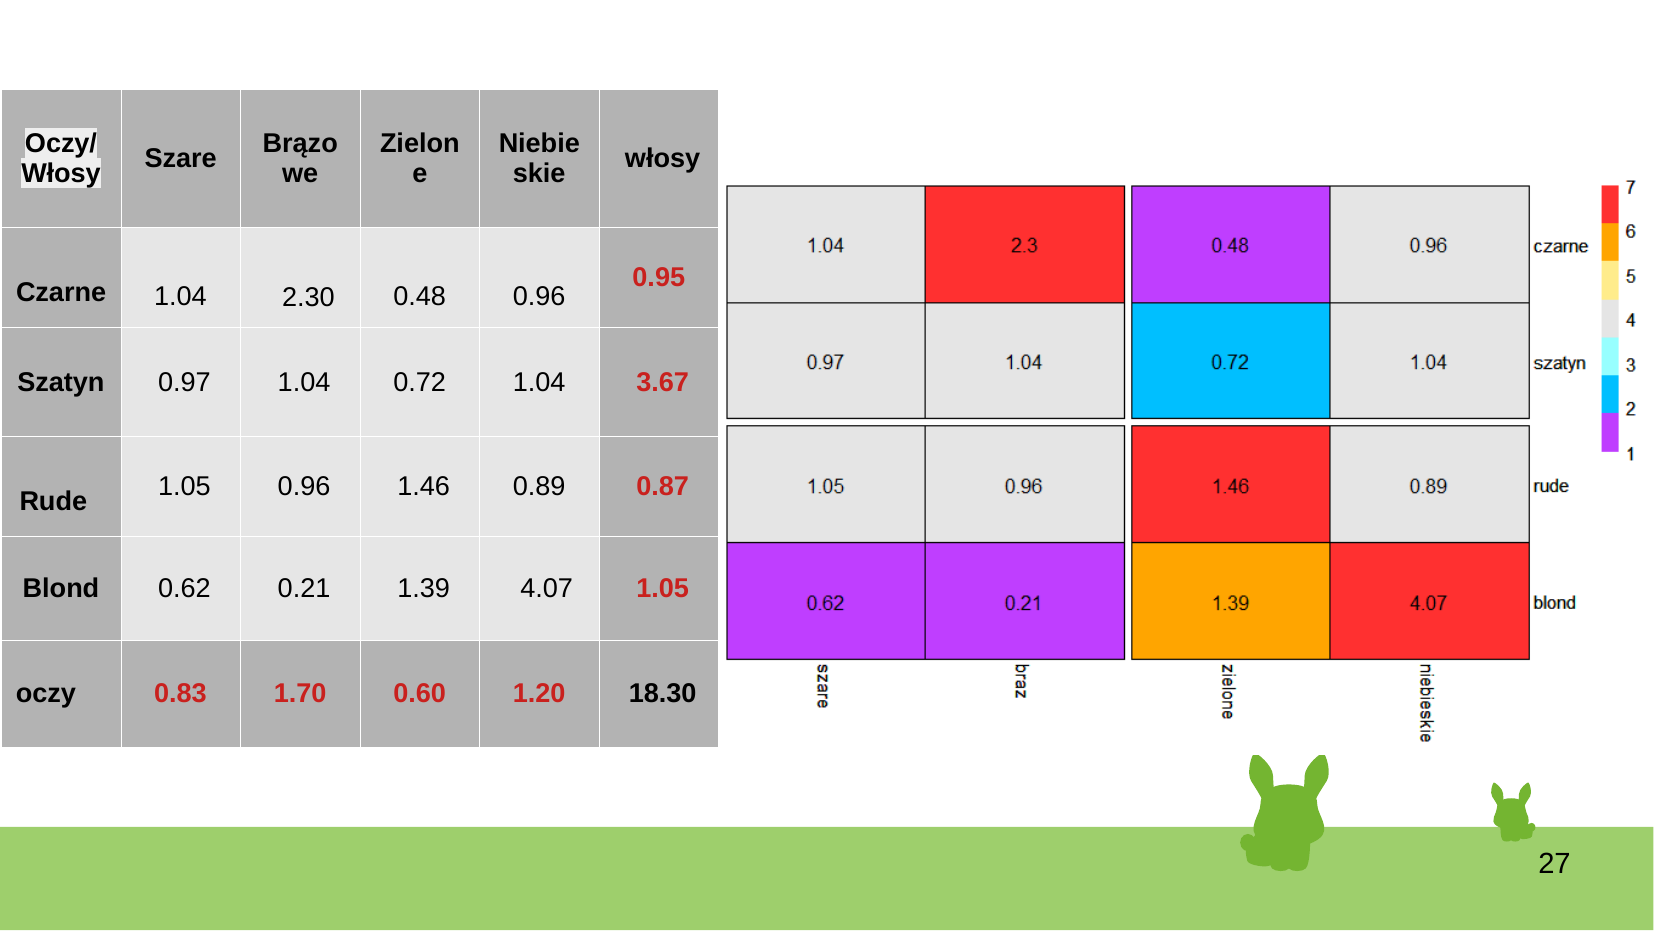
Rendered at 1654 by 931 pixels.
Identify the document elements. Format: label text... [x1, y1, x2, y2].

table_cell 0.62 [122, 537, 240, 640]
table_cell Blond [2, 537, 121, 640]
table_cell Rude [2, 437, 121, 536]
table_cell 1.70 [241, 641, 360, 747]
table_cell 0.95 [600, 228, 718, 327]
table_cell 1.20 [480, 641, 599, 747]
table_cell 1.46 [361, 437, 479, 536]
table_cell 0.96 [241, 437, 360, 536]
table_cell Szatyn [2, 328, 121, 436]
table_cell 0.97 [122, 328, 240, 436]
table_cell 1.04 [122, 228, 240, 327]
table_cell 3.67 [600, 328, 718, 436]
table_cell 0.89 [480, 437, 599, 536]
table_cell 4.07 [480, 537, 599, 640]
table_cell 0.60 [361, 641, 479, 747]
table_cell 0.83 [122, 641, 240, 747]
table_cell 1.04 [480, 328, 599, 436]
table_cell 1.04 [241, 328, 360, 436]
table_header Szare [122, 90, 240, 227]
table_cell 18.30 [600, 641, 718, 747]
table_header włosy [600, 90, 718, 227]
picture [718, 177, 1654, 755]
table_cell 0.72 [361, 328, 479, 436]
table_cell 1.05 [600, 537, 718, 640]
table_cell 1.39 [361, 537, 479, 640]
table_header Brązowe [241, 90, 360, 227]
table_cell 1.05 [122, 437, 240, 536]
table_header Oczy/Włosy [2, 90, 121, 227]
table_cell oczy [2, 641, 121, 747]
table_cell Czarne [2, 228, 121, 327]
table_cell 0.21 [241, 537, 360, 640]
table_cell 0.48 [361, 228, 479, 327]
table_header Zielone [361, 90, 479, 227]
table_cell 0.87 [600, 437, 718, 536]
table_cell 2.30 [241, 228, 360, 327]
table_header Niebieskie [480, 90, 599, 227]
table_cell 0.96 [480, 228, 599, 327]
